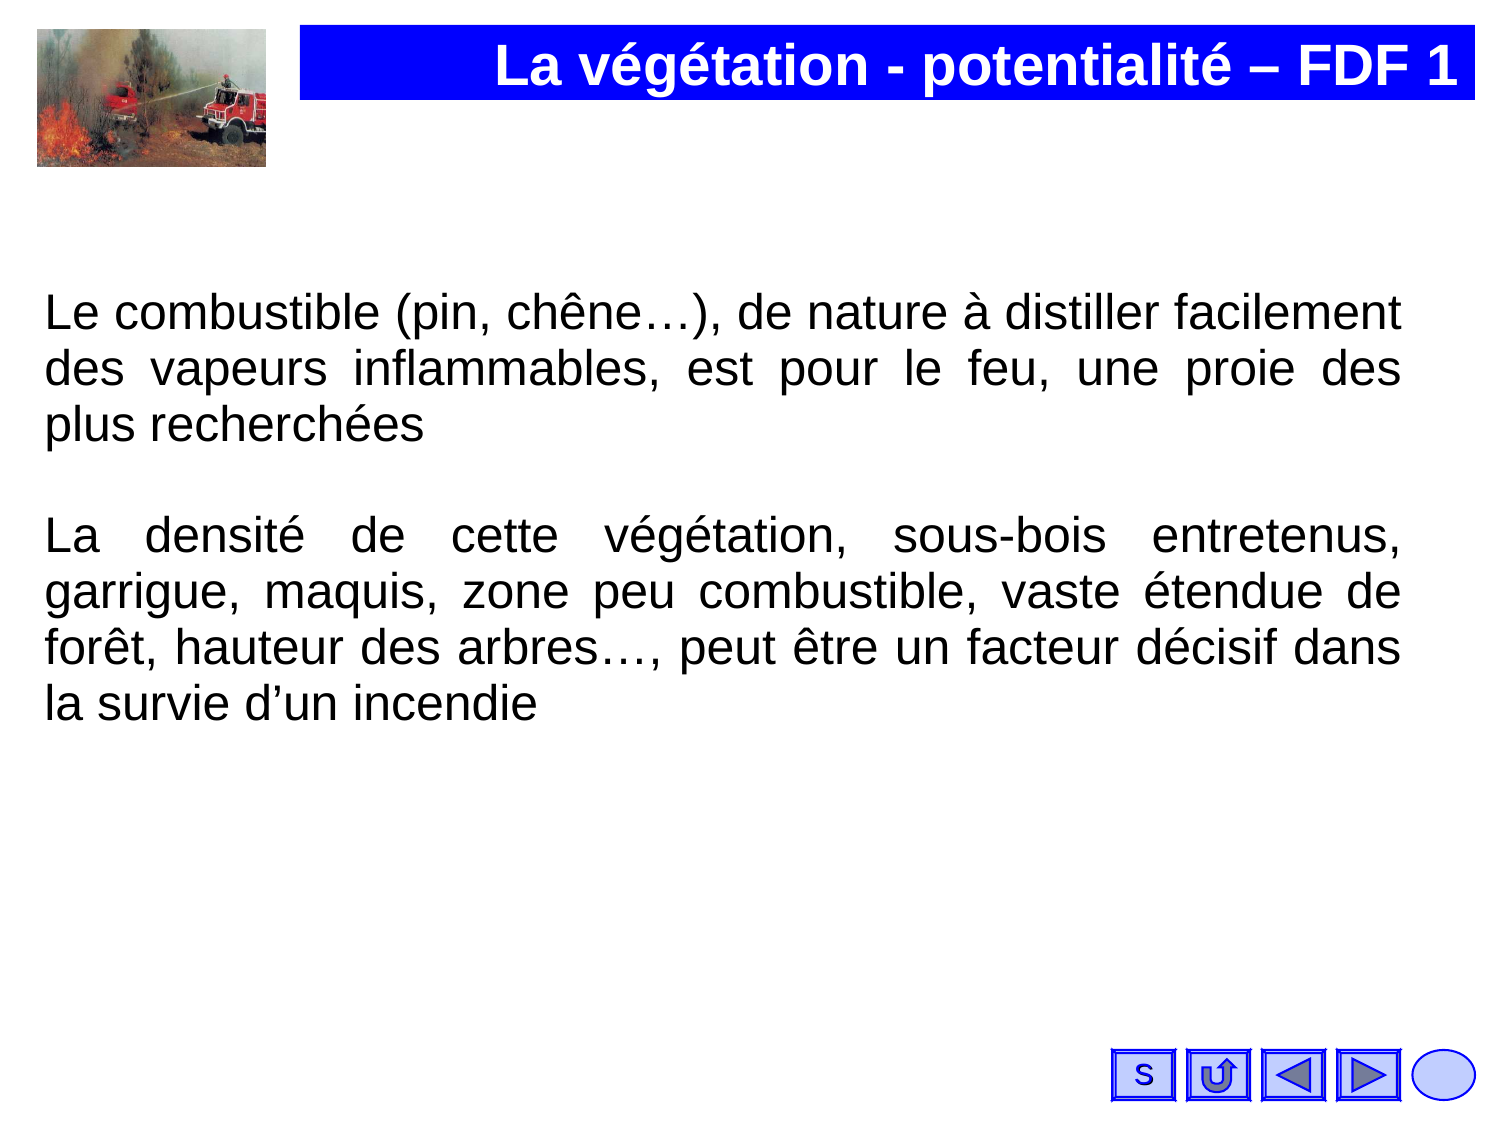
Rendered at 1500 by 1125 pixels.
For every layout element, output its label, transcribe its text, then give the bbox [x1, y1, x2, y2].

text_box La végétation - potentialité – FDF 1 [299, 24, 1475, 100]
text_box [1412, 1049, 1476, 1101]
text_box Le combustible (pin, chêne…), de nature à distiller facilement des vapeurs inflammables, est pour le feu, une proie des plus recherchées La densité de cette végétation, sous-bois entretenus, garrigue, maquis, zone peu combustible, vaste étendue de forêt, hauteur des arbres…, peut être un facteur décisif dans la survie d’un incendie [29, 277, 1418, 739]
picture [37, 29, 266, 167]
